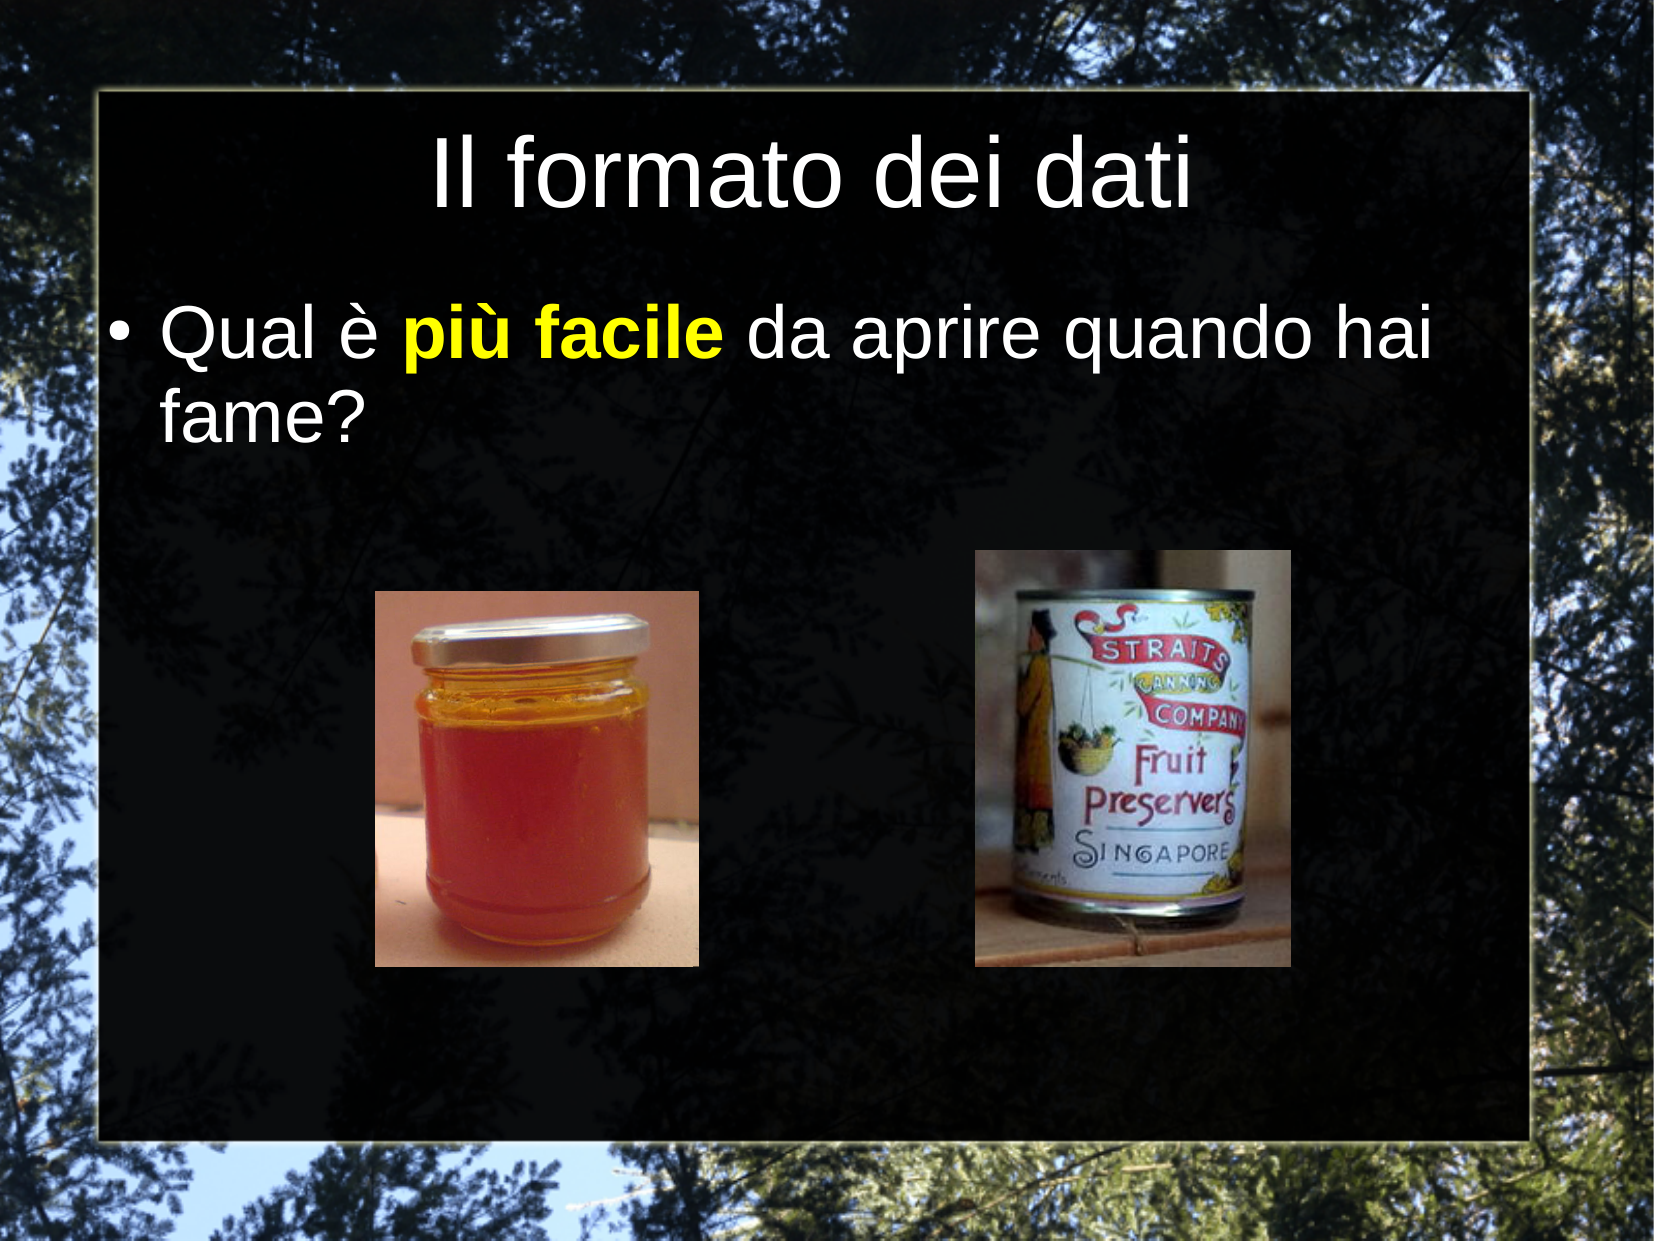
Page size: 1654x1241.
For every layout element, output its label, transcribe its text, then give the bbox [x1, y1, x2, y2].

title Il formato dei dati [88, 88, 1536, 257]
picture [0, 0, 1654, 1241]
list Qual è più facile da aprire quando hai fame? [88, 290, 1536, 1010]
